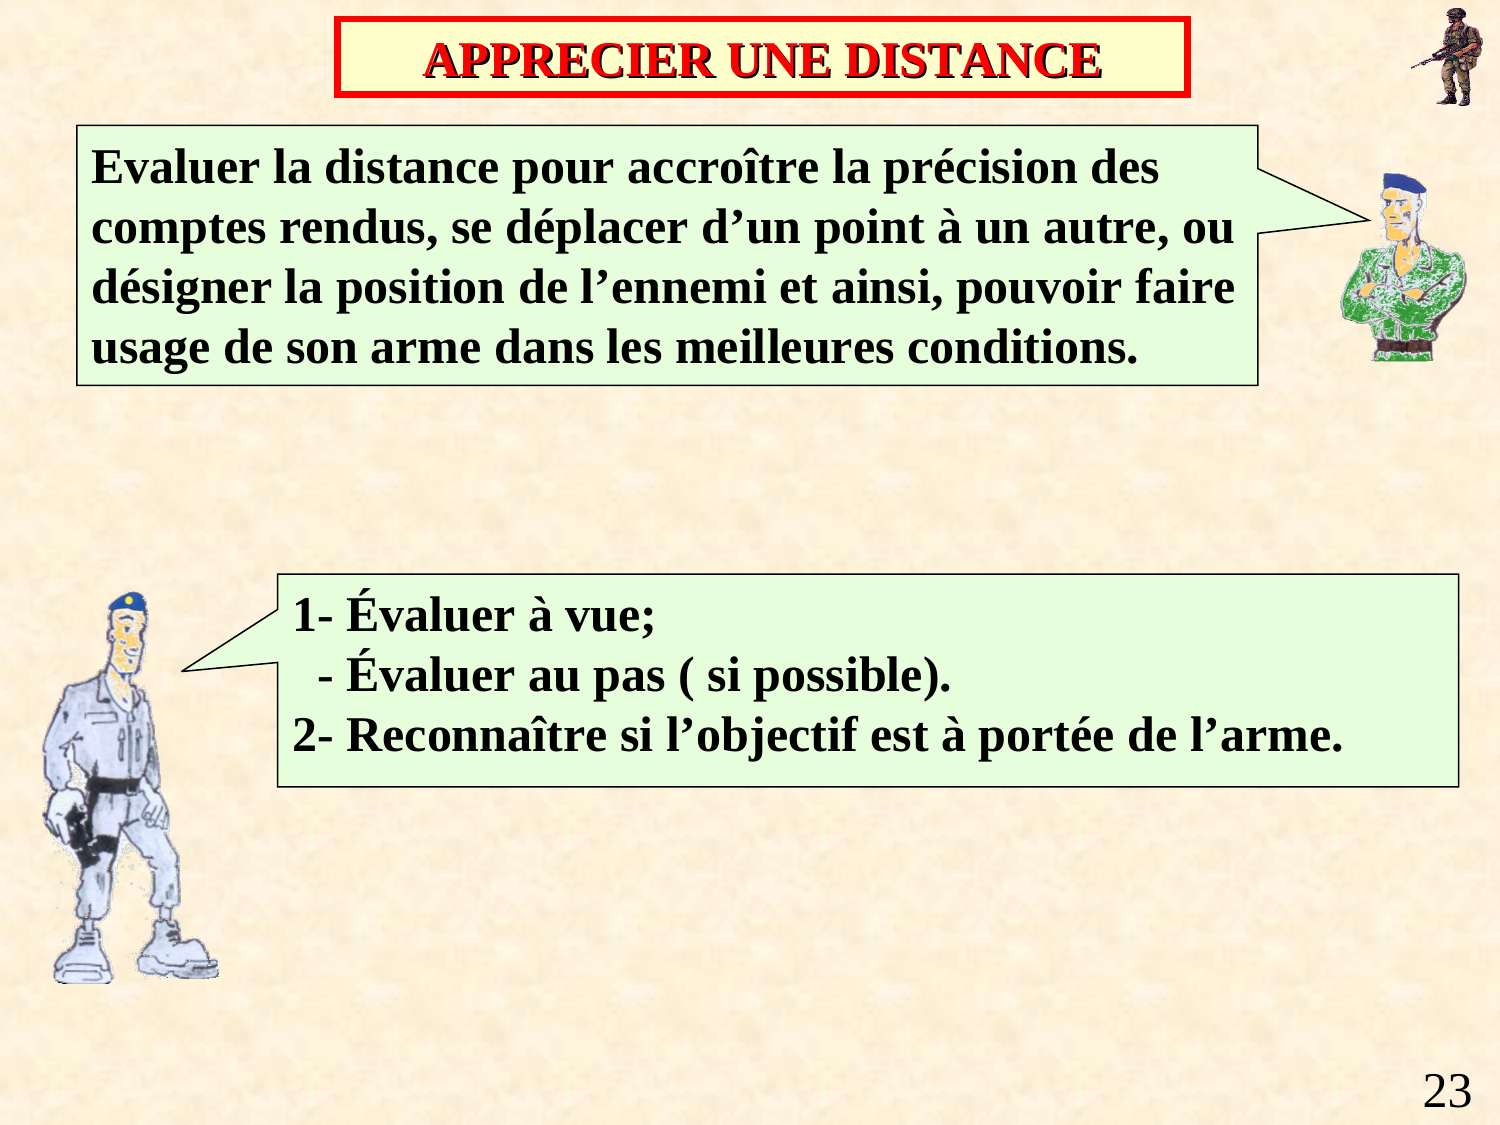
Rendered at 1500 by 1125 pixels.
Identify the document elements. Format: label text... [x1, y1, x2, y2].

picture [0, 0, 1500, 1125]
text_box APPRECIER UNE DISTANCE [337, 18, 1188, 95]
text_box 1- Évaluer à vue; - Évaluer au pas ( si possible). 2- Reconnaître si l’objectif est à portée de l’arme. [181, 574, 1459, 787]
text_box Evaluer la distance pour accroître la précision des comptes rendus, se déplacer d’un point à un autre, ou désigner la position de l’ennemi et ainsi, pouvoir faire usage de son arme dans les meilleures conditions. [76, 125, 1340, 386]
